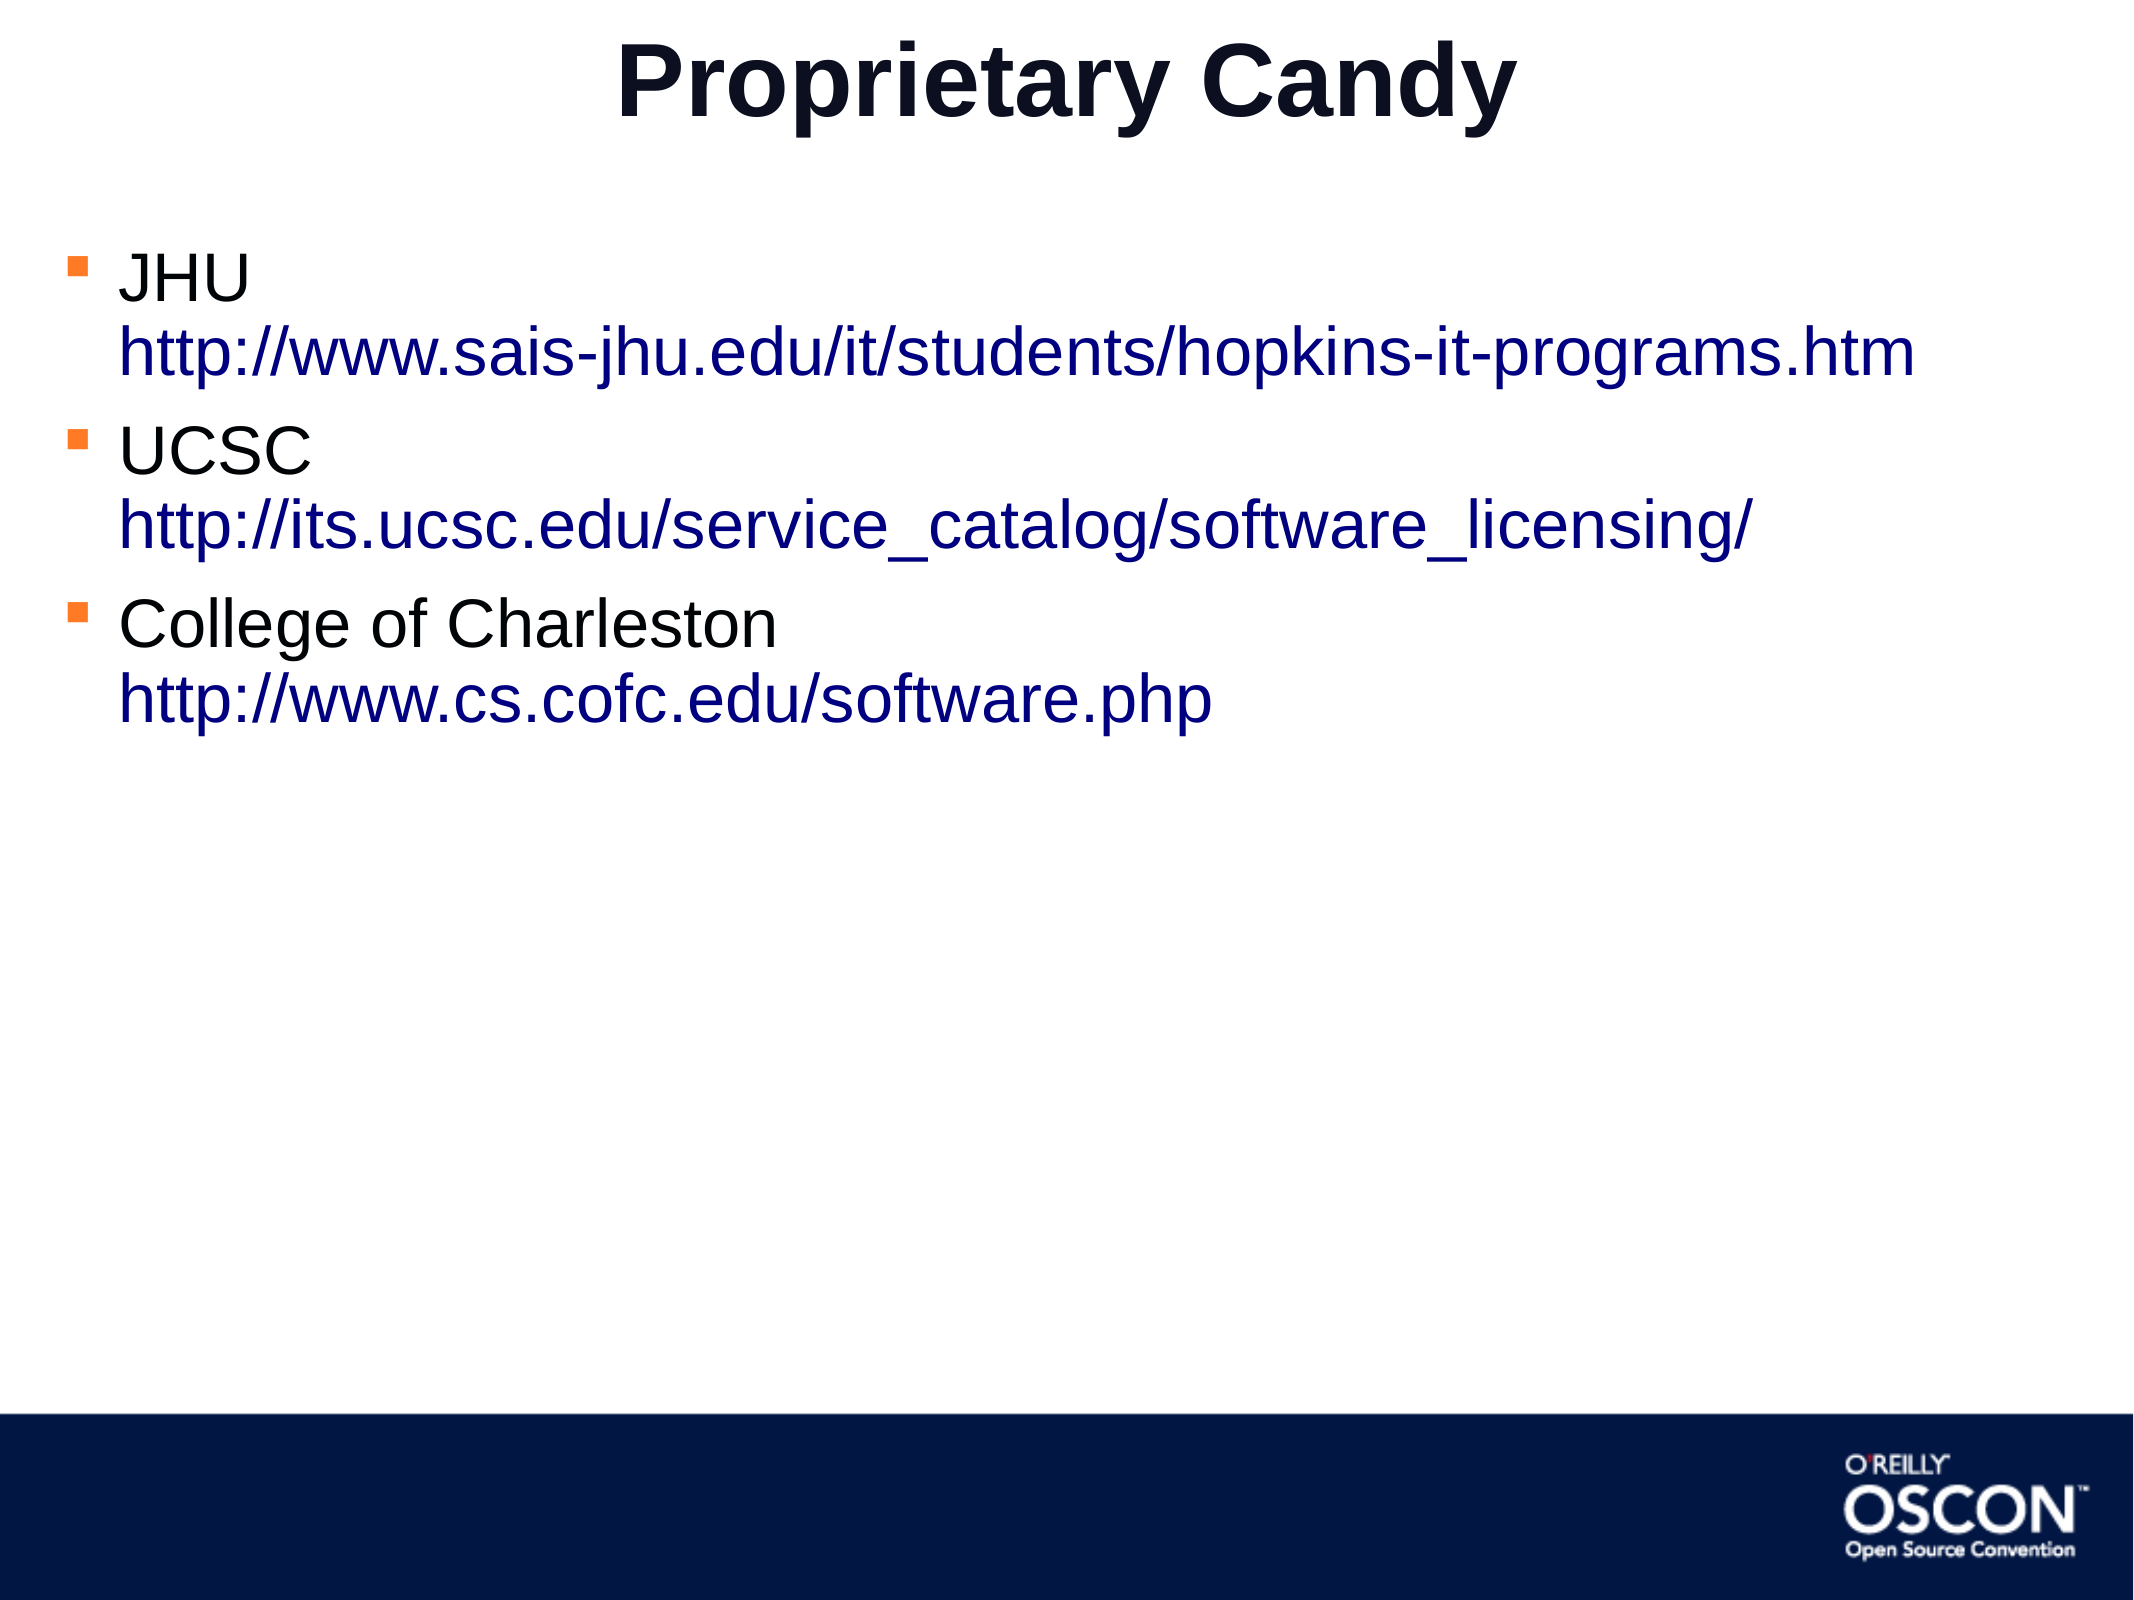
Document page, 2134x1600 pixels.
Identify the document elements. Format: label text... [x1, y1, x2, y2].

title Proprietary Candy [41, 0, 2094, 159]
list JHU http://www.sais-jhu.edu/it/students/hopkins-it-programs.htm UCSC http://its.ucsc.edu/service_catalog/software_licensing/ College of Charleston http://www.cs.cofc.edu/software.php [47, 233, 2100, 1309]
picture [0, 0, 2134, 1600]
